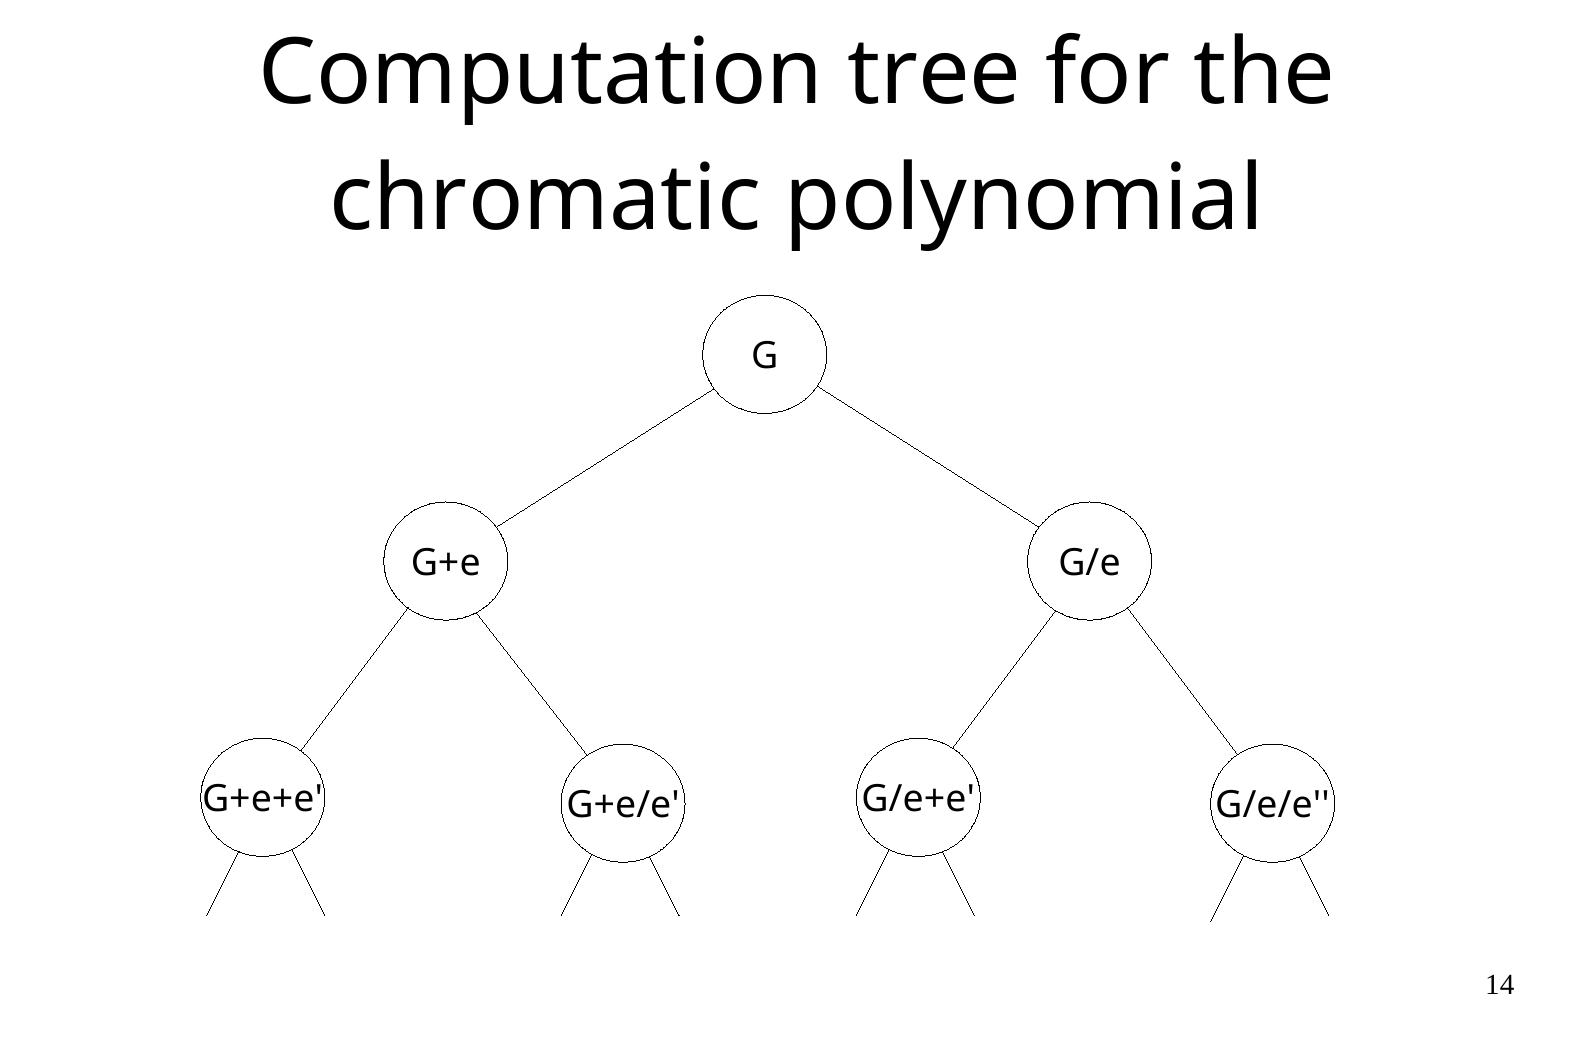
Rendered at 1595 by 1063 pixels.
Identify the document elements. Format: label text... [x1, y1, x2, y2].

text_box G [702, 295, 827, 414]
text_box G/e+e' [856, 738, 981, 857]
text_box G+e [383, 501, 508, 621]
text_box G+e/e' [561, 744, 686, 863]
title Computation tree for the chromatic polynomial [79, 32, 1515, 230]
text_box G+e+e' [200, 738, 325, 857]
text_box G/e [1027, 501, 1152, 621]
text_box G/e/e'' [1210, 744, 1335, 863]
